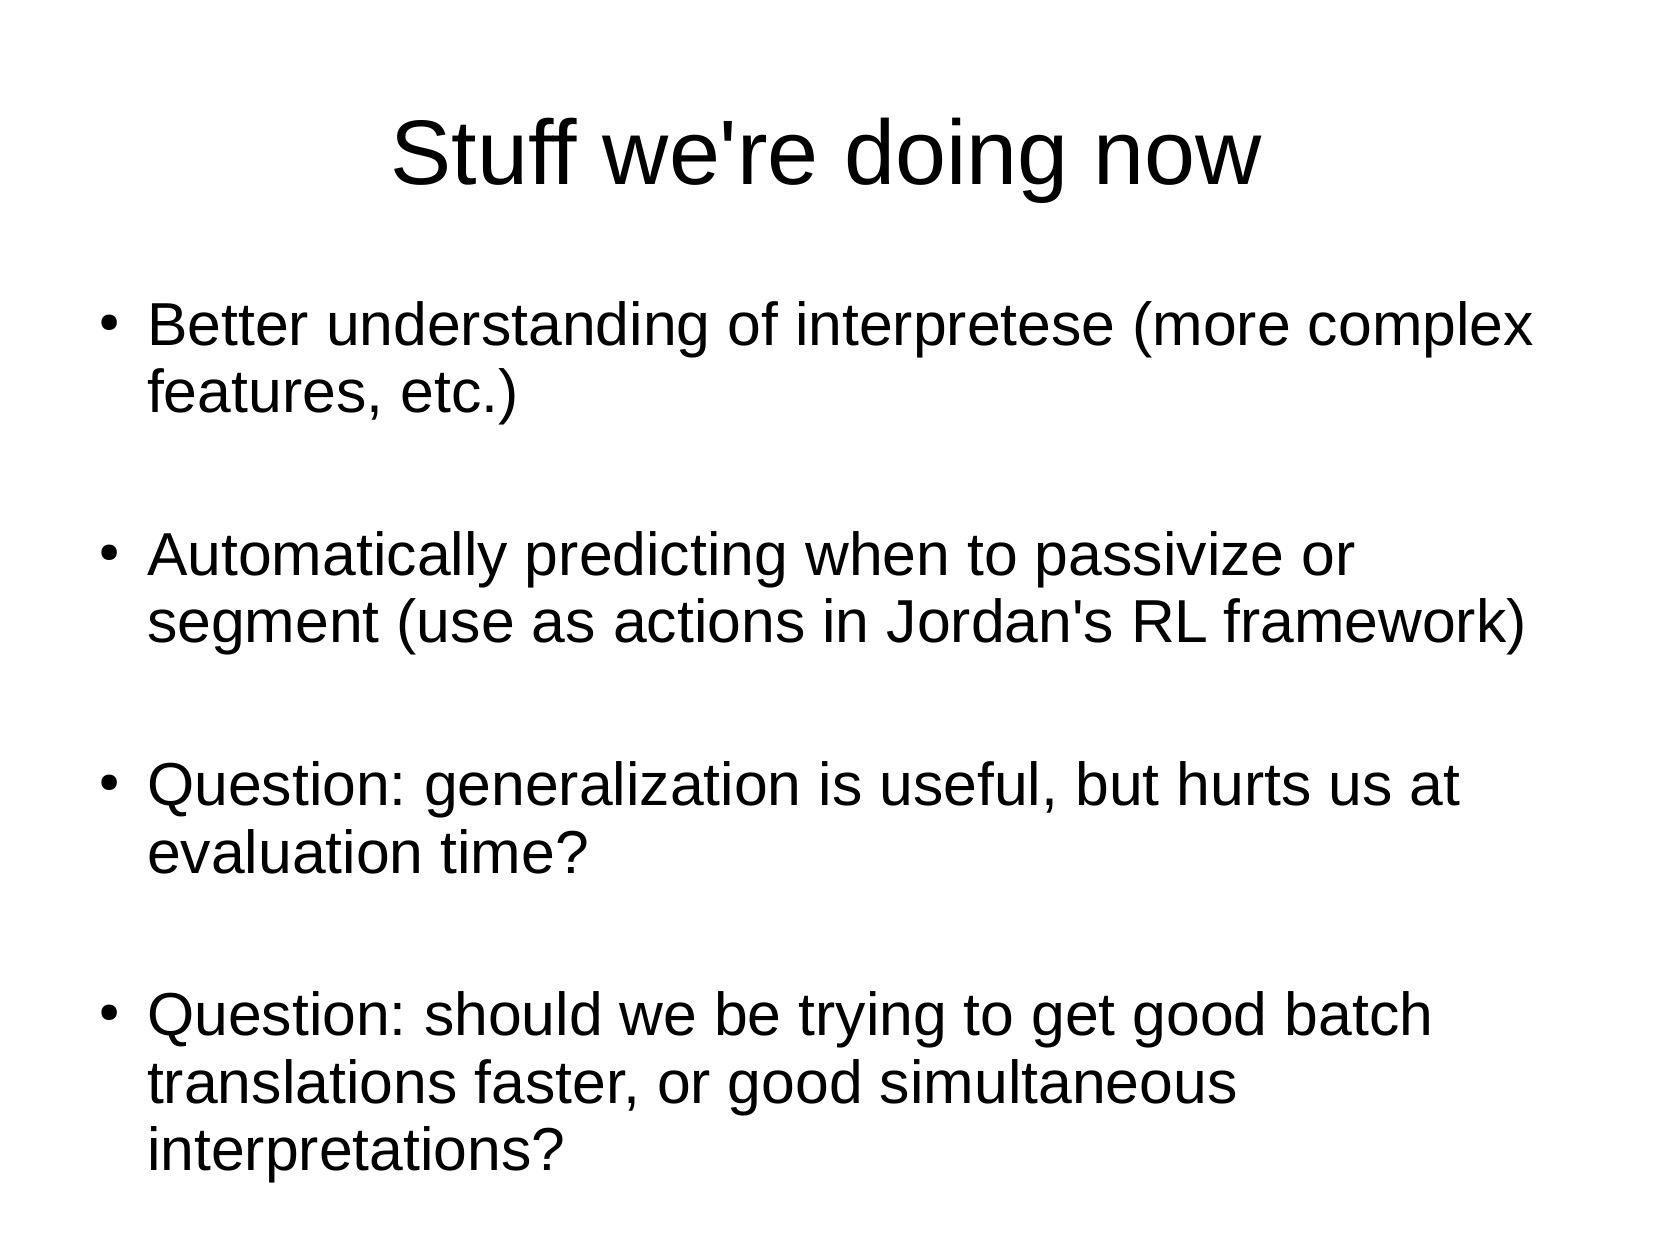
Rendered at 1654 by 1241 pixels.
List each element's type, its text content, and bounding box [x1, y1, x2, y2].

title Stuff we're doing now [82, 49, 1571, 257]
list Better understanding of interpretese (more complex features, etc.) Automatically predicting when to passivize or segment (use as actions in Jordan's RL framework) Question: generalization is useful, but hurts us at evaluation time? Question: should we be trying to get good batch translations faster, or good simultaneous interpretations? [82, 290, 1571, 1186]
